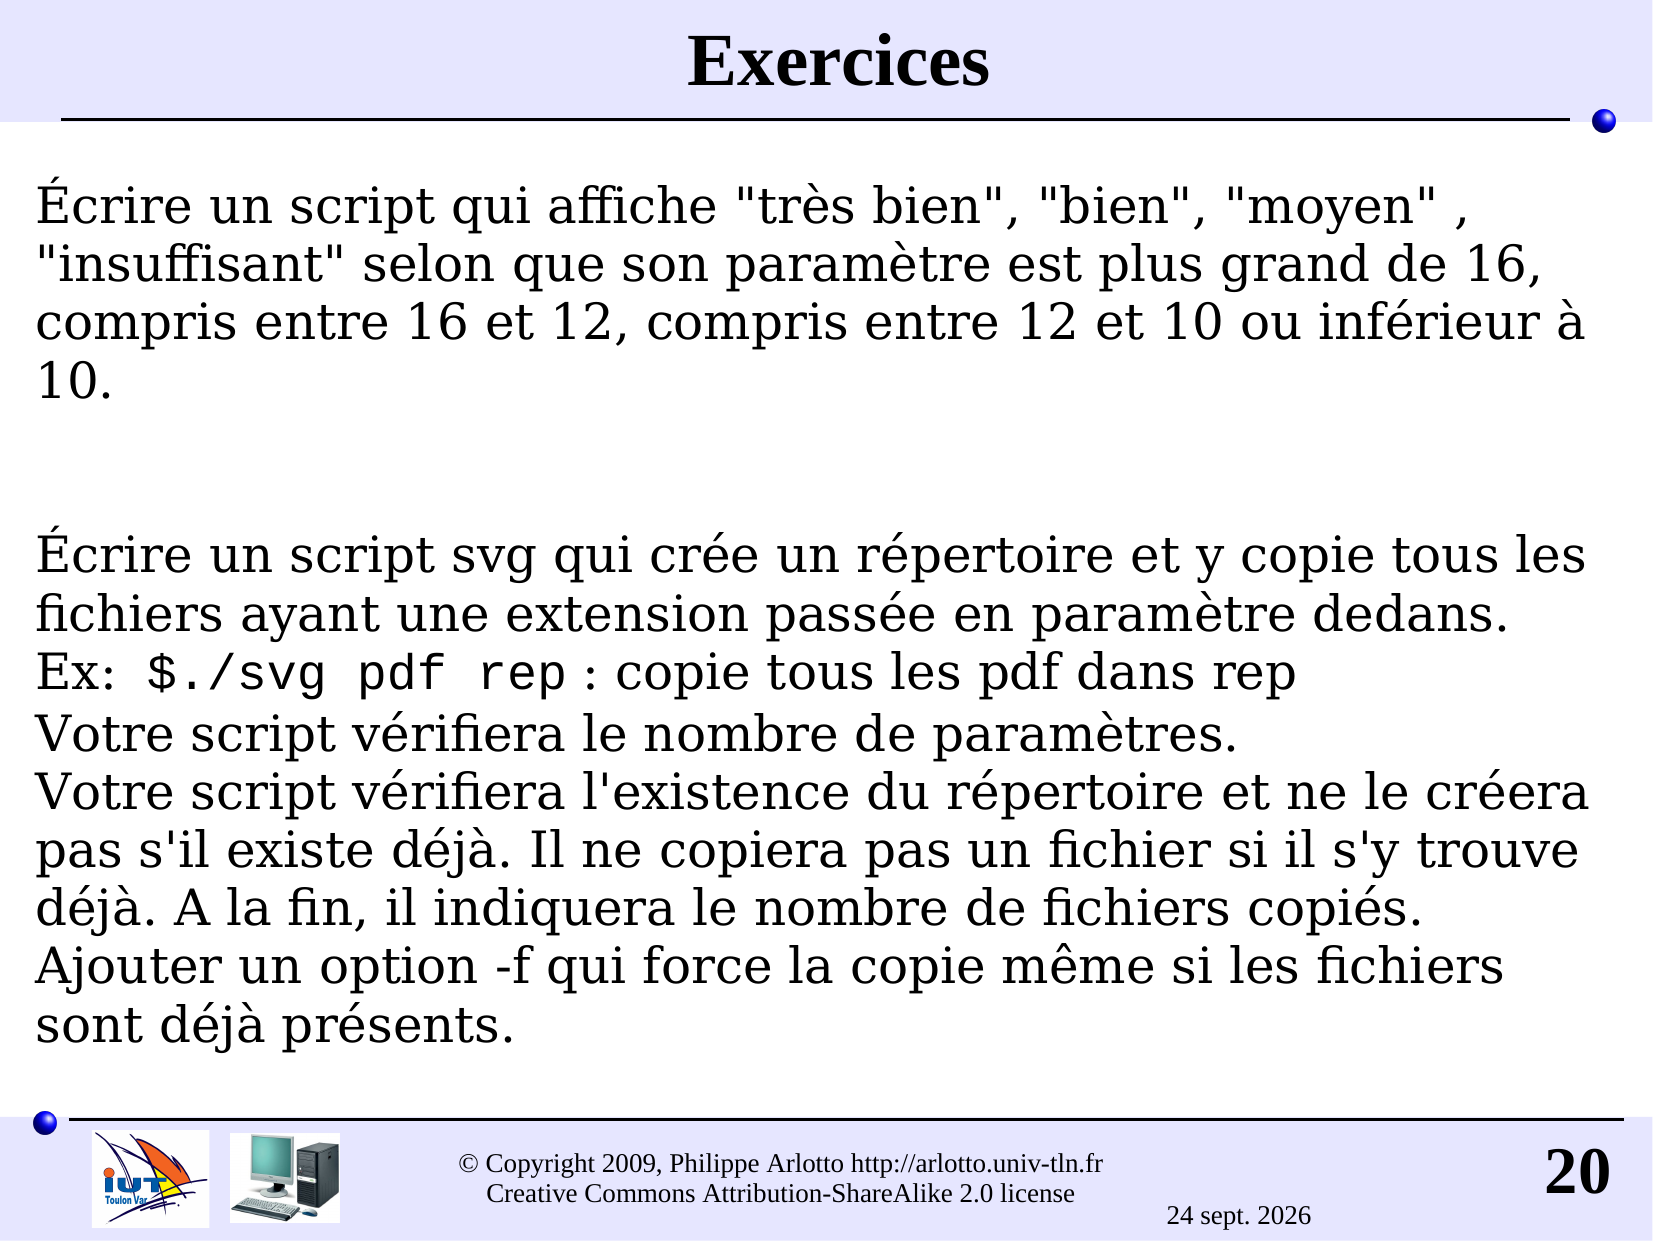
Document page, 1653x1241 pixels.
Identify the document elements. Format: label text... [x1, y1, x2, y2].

title Exercices [95, 11, 1585, 110]
picture [230, 1133, 340, 1223]
text_box Écrire un script qui affiche "très bien", "bien", "moyen" , "insuffisant" selon que son paramètre est plus grand de 16, compris entre 16 et 12, compris entre 12 et 10 ou inférieur à 10. Écrire un script svg qui crée un répertoire et y copie tous les fichiers ayant une extension passée en paramètre dedans. Ex: $./svg pdf rep : copie tous les pdf dans rep Votre script vérifiera le nombre de paramètres. Votre script vérifiera l'existence du répertoire et ne le créera pas s'il existe déjà. Il ne copiera pas un fichier si il s'y trouve déjà. A la fin, il indiquera le nombre de fichiers copiés. Ajouter un option -f qui force la copie même si les fichiers sont déjà présents. [35, 177, 1605, 1054]
